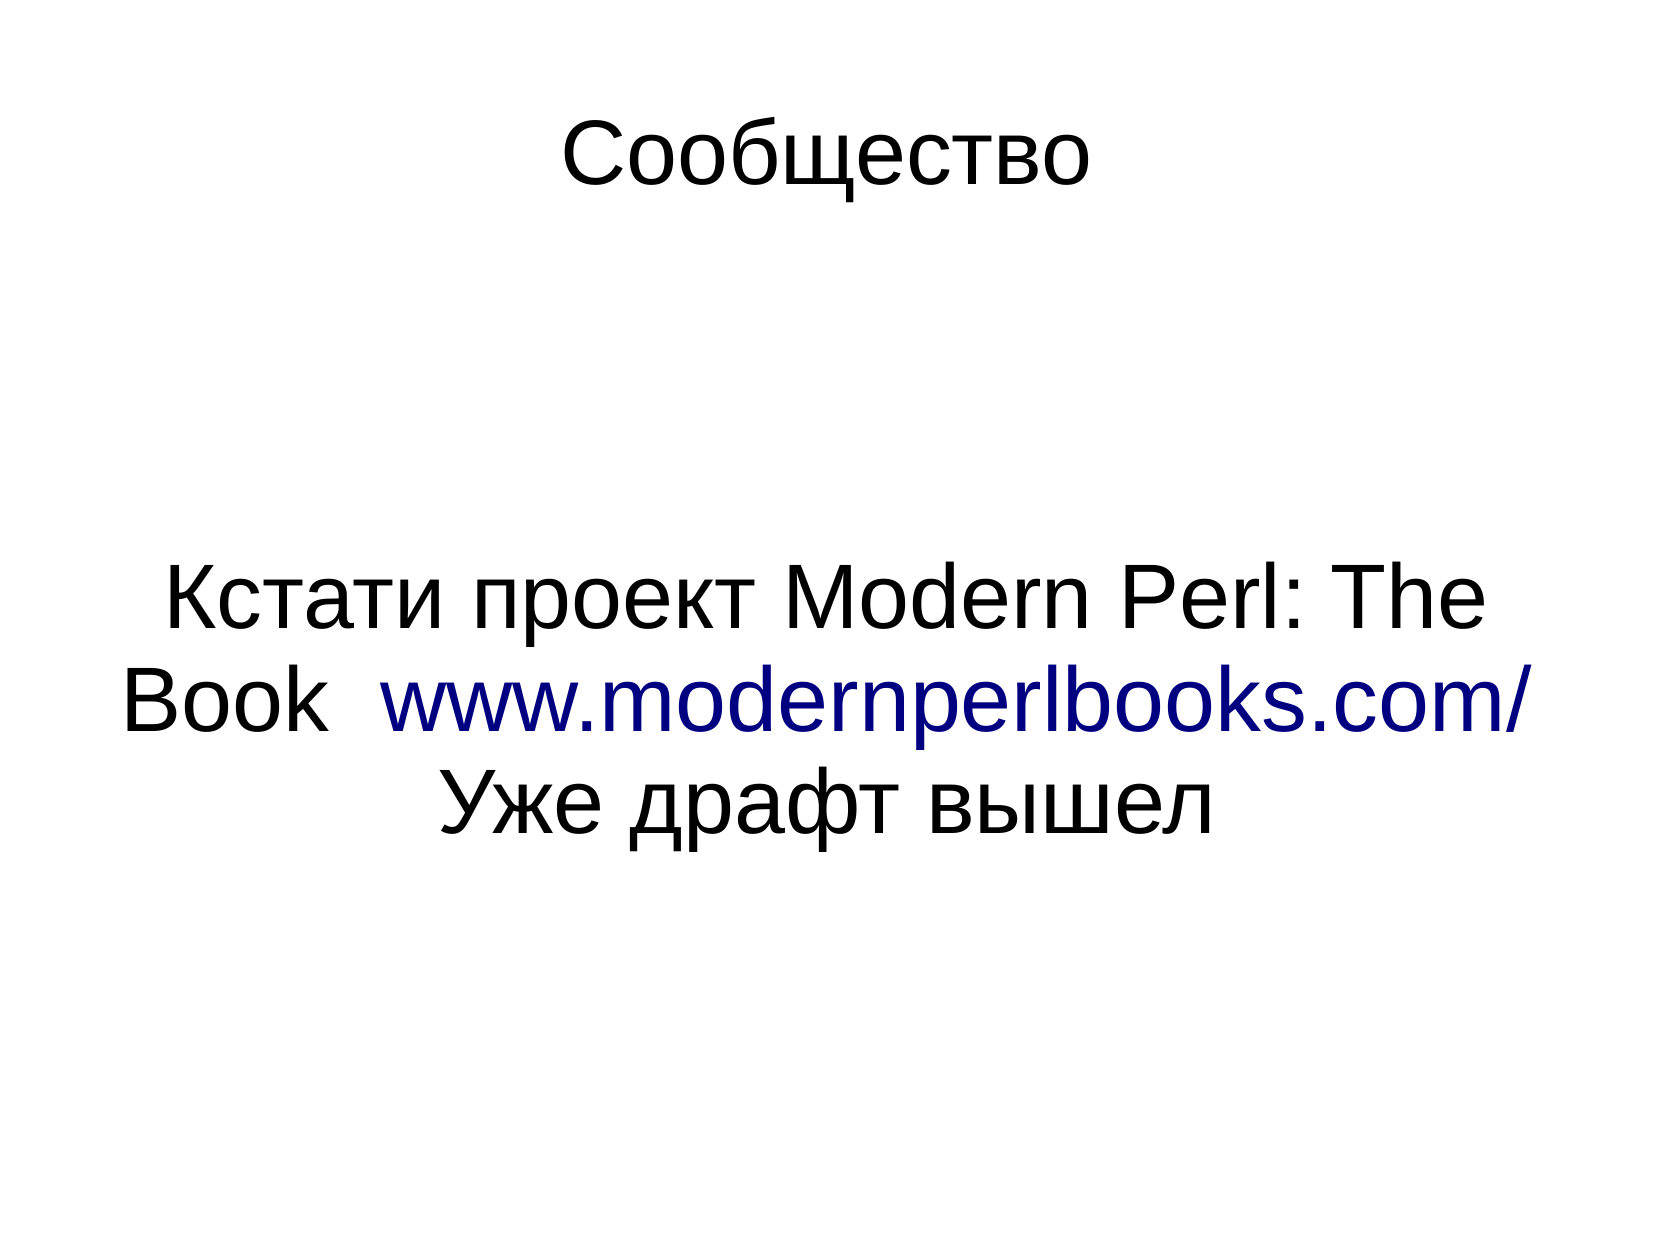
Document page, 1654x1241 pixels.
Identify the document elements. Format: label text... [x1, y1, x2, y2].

title Сообщество [82, 56, 1571, 250]
subtitle Кстати проект Modern Perl: The Book www.modernperlbooks.com/ Уже драфт вышел [82, 297, 1571, 1102]
